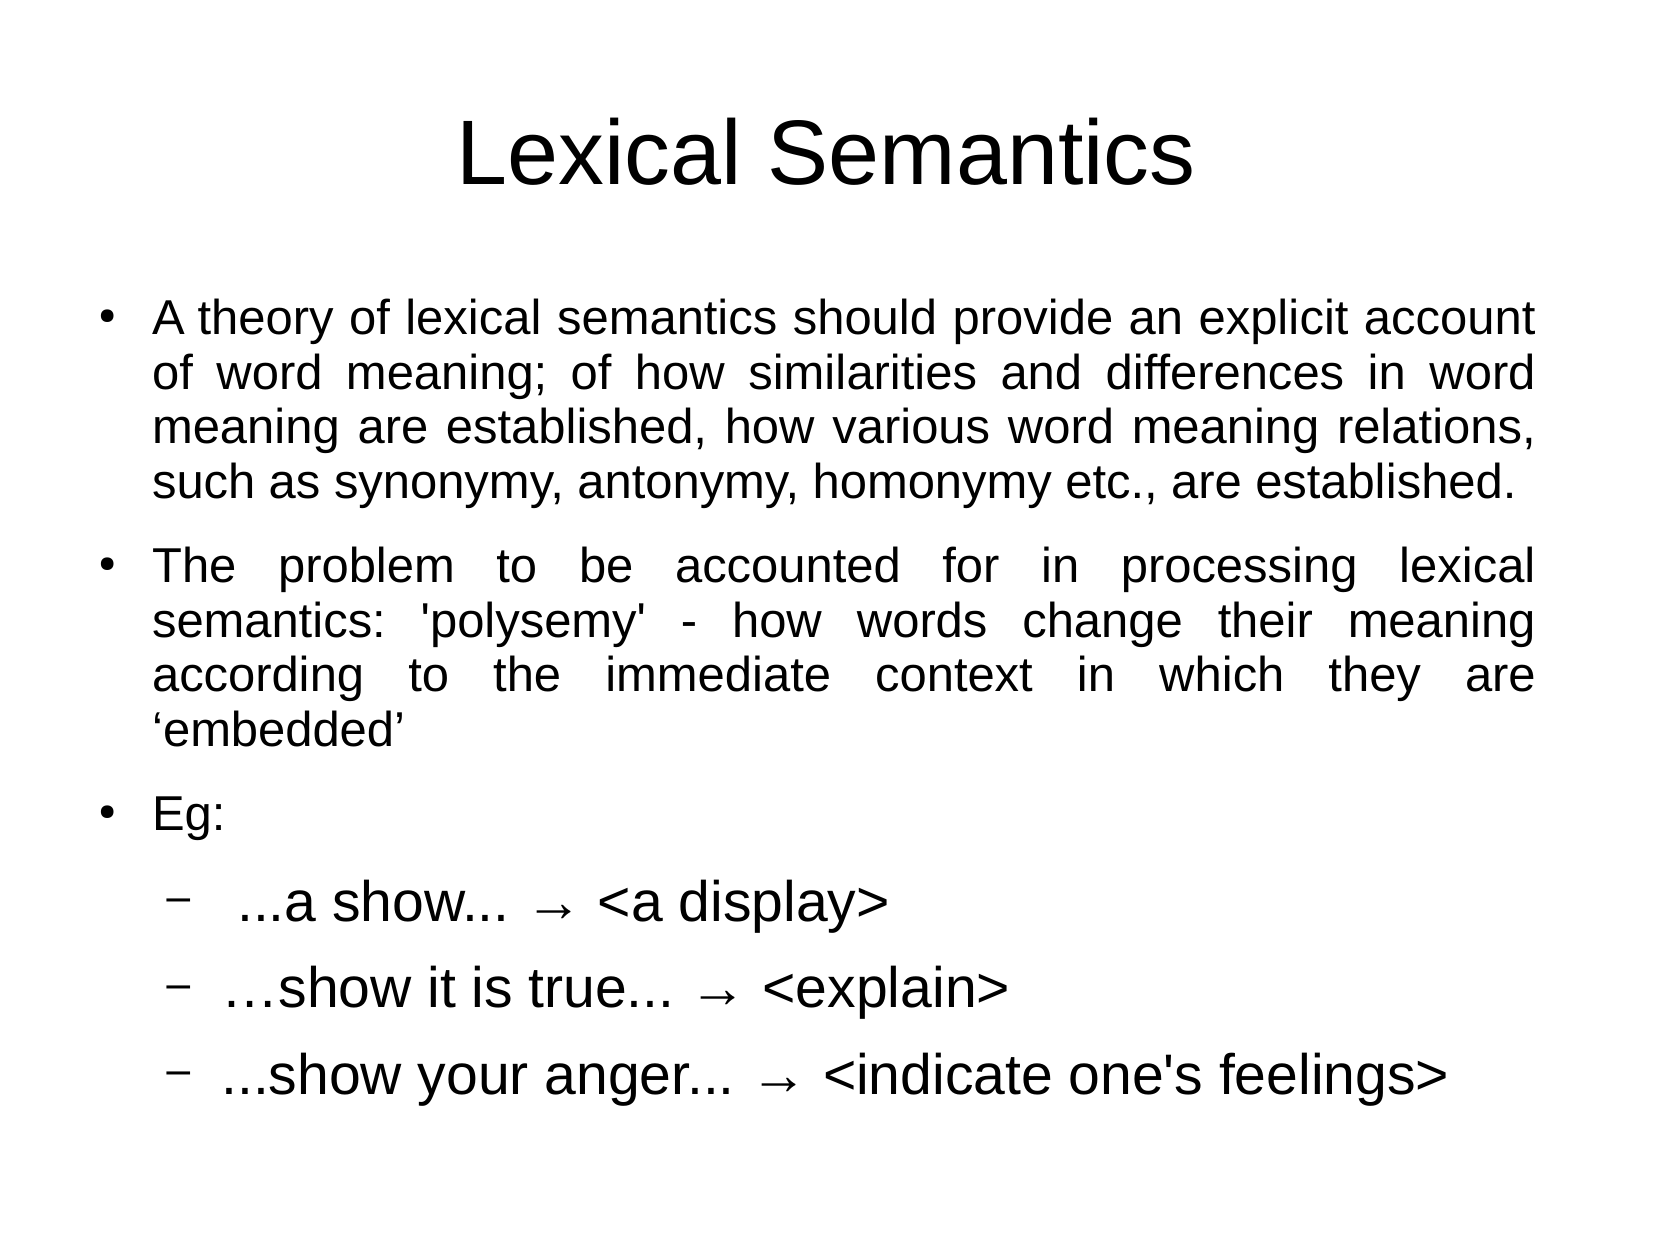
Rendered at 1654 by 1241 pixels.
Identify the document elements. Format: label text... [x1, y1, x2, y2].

list A theory of lexical semantics should provide an explicit account of word meaning; of how similarities and differences in word meaning are established, how various word meaning relations, such as synonymy, antonymy, homonymy etc., are established. The problem to be accounted for in processing lexical semantics: 'polysemy' - how words change their meaning according to the immediate context in which they are ‘embedded’ Eg: ...a show... → <a display> …show it is true... → <explain> ...show your anger... → <indicate one's feelings> [82, 290, 1538, 1156]
title Lexical Semantics [82, 49, 1571, 257]
